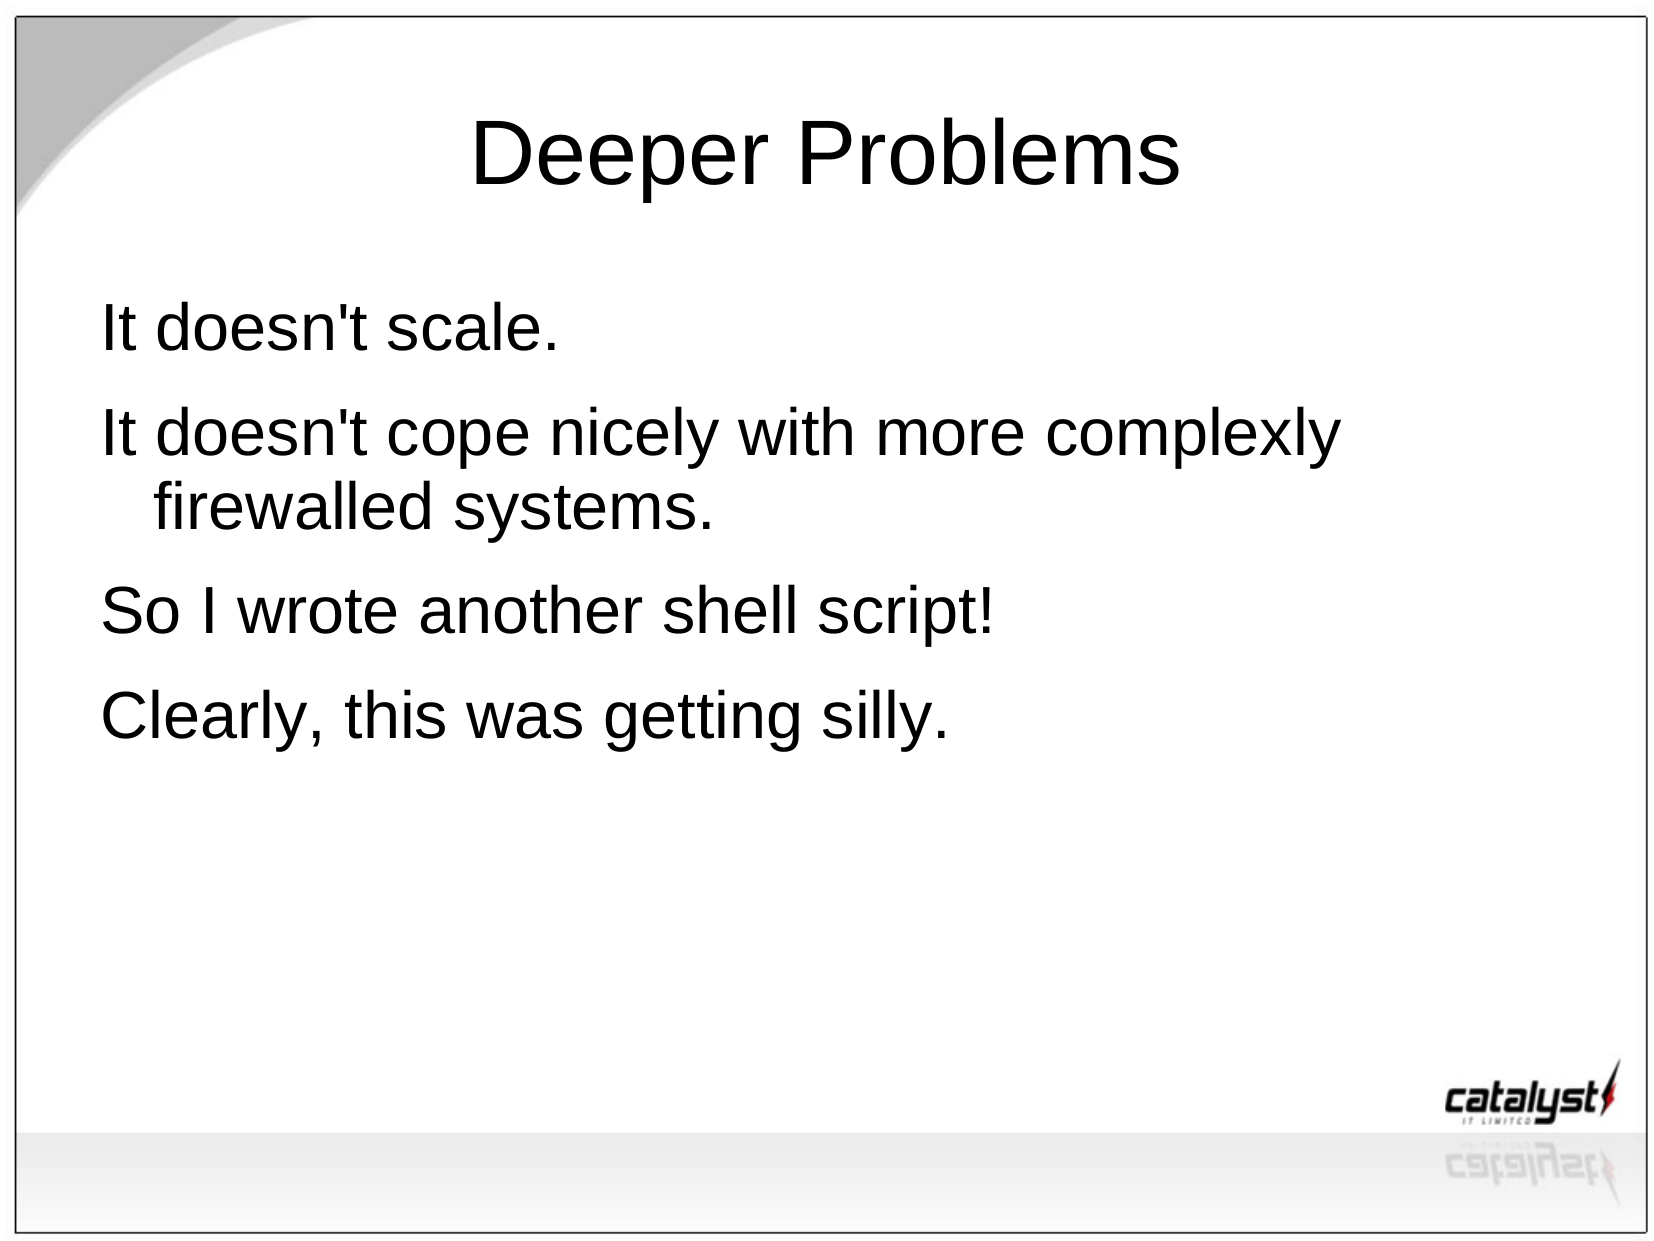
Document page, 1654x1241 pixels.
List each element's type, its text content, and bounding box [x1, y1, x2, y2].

title Deeper Problems [82, 56, 1571, 250]
picture [4, 5, 1654, 1241]
list It doesn't scale. It doesn't cope nicely with more complexly firewalled systems. So I wrote another shell script! Clearly, this was getting silly. [82, 290, 1571, 1094]
